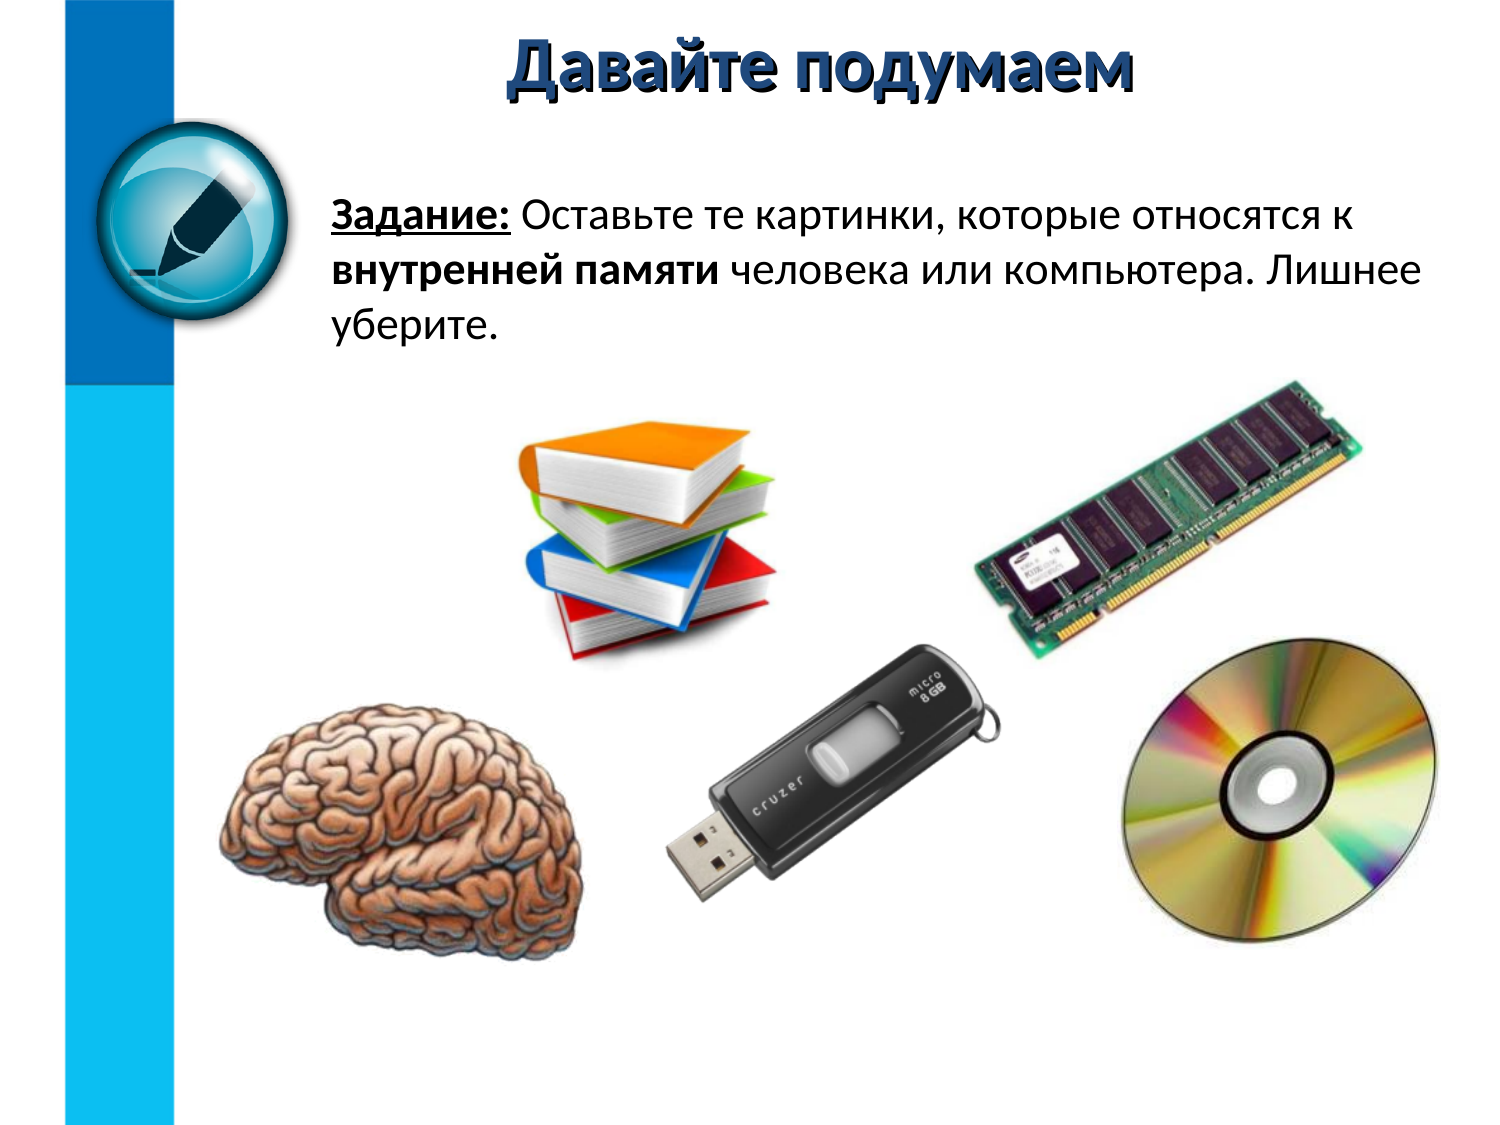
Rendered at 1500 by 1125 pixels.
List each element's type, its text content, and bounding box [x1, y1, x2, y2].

text_box Задание: Оставьте те картинки, которые относятся к внутренней памяти человека или компьютера. Лишнее уберите. [316, 175, 1465, 357]
text_box Давайте подумаем [283, 11, 1359, 107]
picture [0, 0, 1500, 1125]
